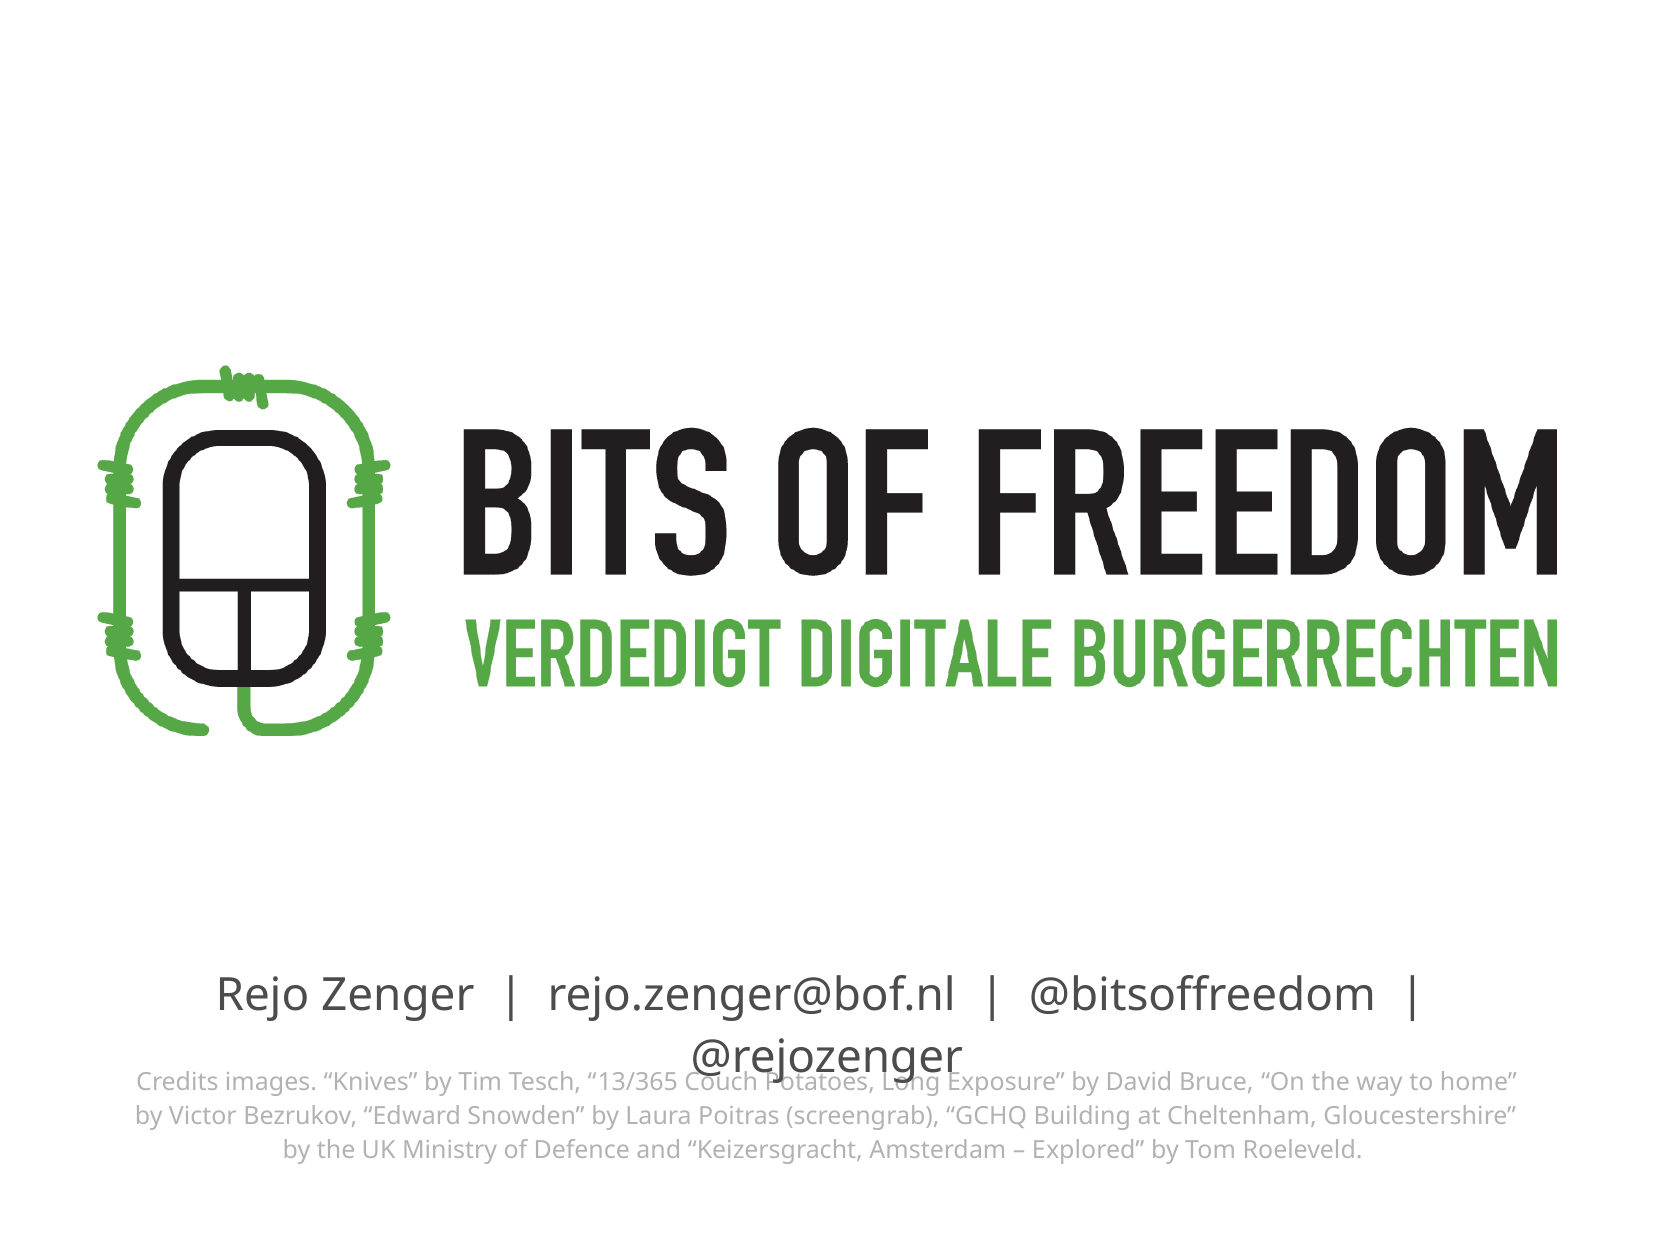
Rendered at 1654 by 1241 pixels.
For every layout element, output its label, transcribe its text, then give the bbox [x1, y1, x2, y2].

text_box Rejo Zenger | rejo.zenger@bof.nl | @bitsoffreedom | @rejozenger [82, 956, 1571, 1092]
text_box Credits images. “Knives” by Tim Tesch, “13/365 Couch Potatoes, Long Exposure” by David Bruce, “On the way to home” by Victor Bezrukov, “Edward Snowden” by Laura Poitras (screengrab), “GCHQ Building at Cheltenham, Gloucestershire” by the UK Ministry of Defence and “Keizersgracht, Amsterdam – Explored” by Tom Roeleveld. [121, 1092, 1532, 1180]
picture [97, 365, 1557, 736]
